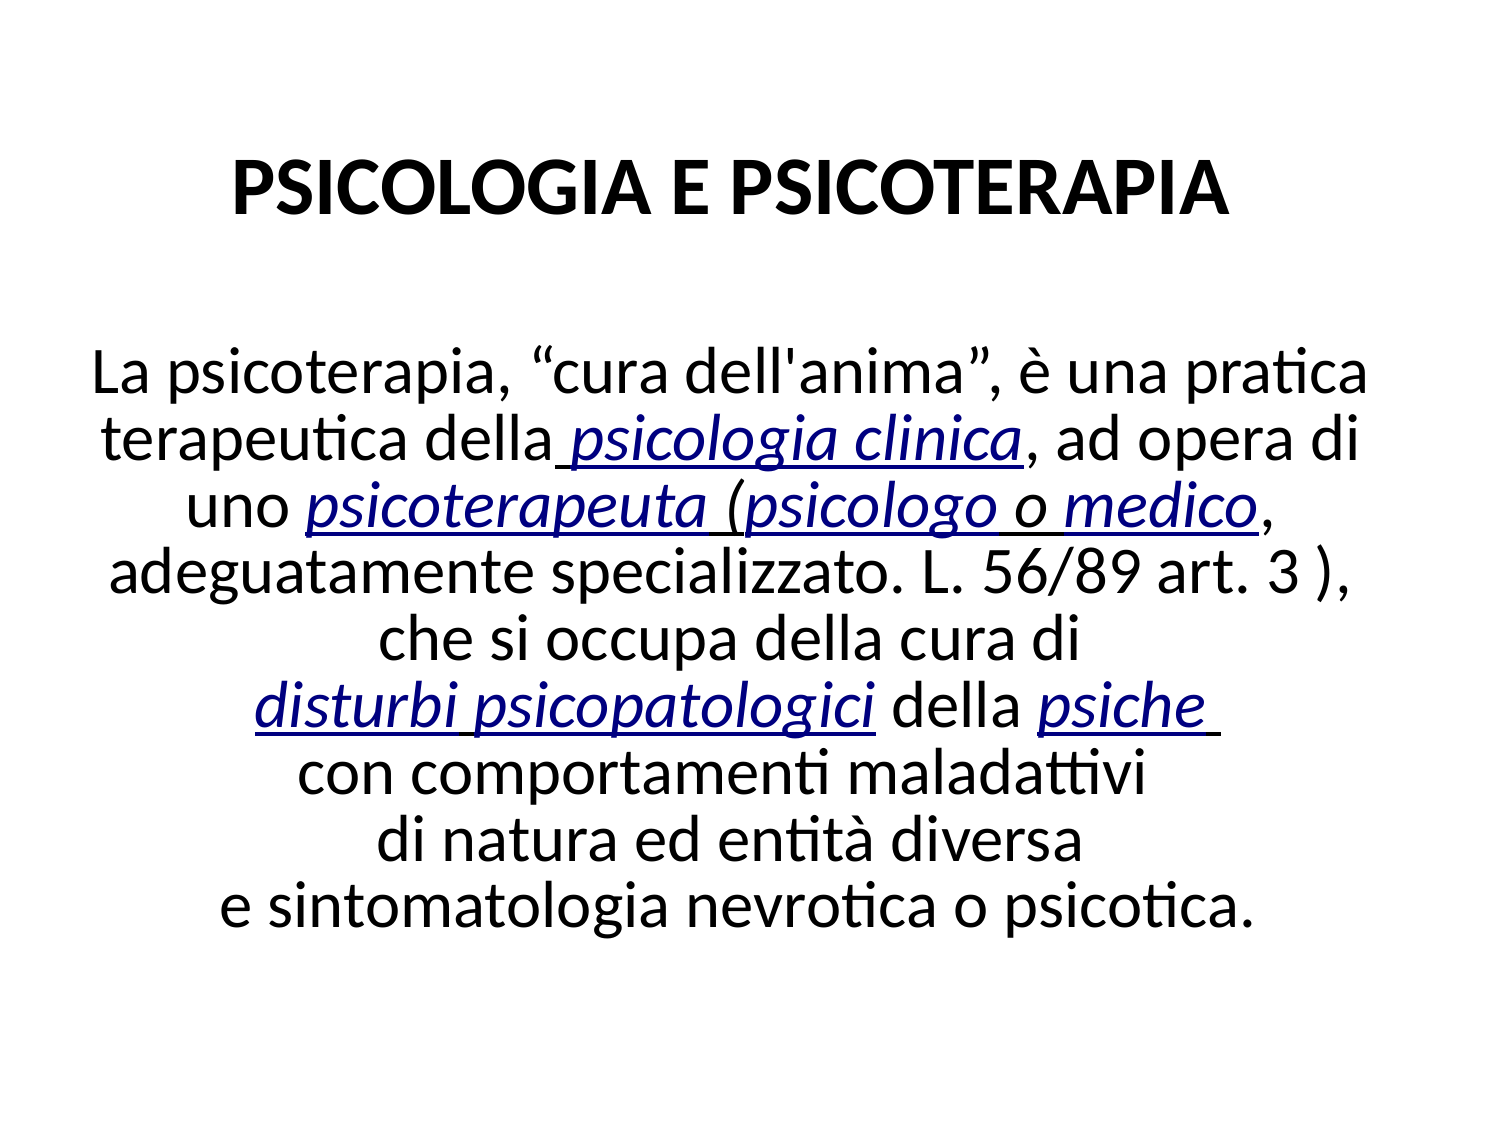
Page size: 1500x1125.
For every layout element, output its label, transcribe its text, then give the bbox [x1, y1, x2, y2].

title PSICOLOGIA E PSICOTERAPIA La psicoterapia, “cura dell'anima”, è una pratica terapeutica della psicologia clinica, ad opera di uno psicoterapeuta (psicologo o medico, adeguatamente specializzato. L. 56/89 art. 3 ), che si occupa della cura di disturbi psicopatologici della psiche con comportamenti maladattivi di natura ed entità diversa e sintomatologia nevrotica o psicotica. [55, 35, 1406, 1125]
